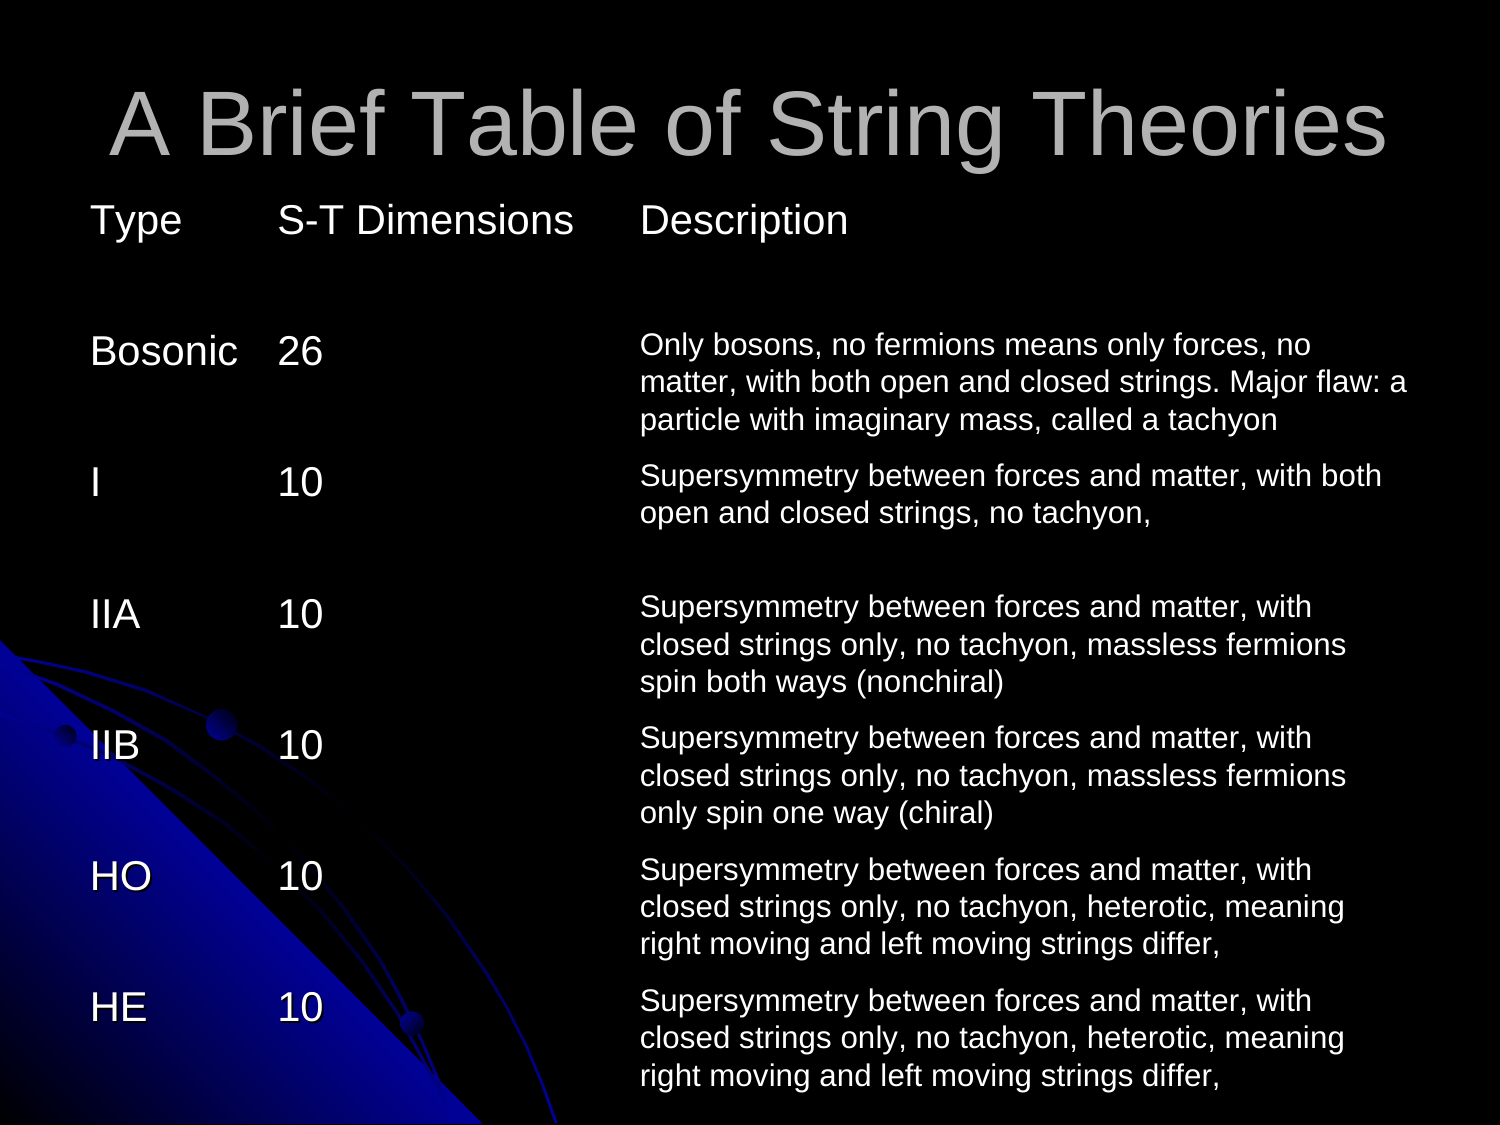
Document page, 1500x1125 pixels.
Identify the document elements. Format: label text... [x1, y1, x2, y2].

table_cell IIA [75, 579, 263, 710]
table_header S-T Dimensions [263, 185, 625, 316]
table_cell Supersymmetry between forces and matter, with closed strings only, no tachyon, heterotic, meaning right moving and left moving strings differ, [625, 841, 1425, 972]
table_cell 10 [263, 841, 625, 972]
table_cell Supersymmetry between forces and matter, with closed strings only, no tachyon, massless fermions spin both ways (nonchiral) [625, 579, 1425, 710]
table_cell Supersymmetry between forces and matter, with closed strings only, no tachyon, heterotic, meaning right moving and left moving strings differ, [625, 972, 1425, 1100]
table_cell I [75, 448, 263, 579]
table_cell 26 [263, 316, 625, 448]
table_cell Supersymmetry between forces and matter, with closed strings only, no tachyon, massless fermions only spin one way (chiral) [625, 710, 1425, 841]
table_cell 10 [263, 972, 625, 1100]
table_cell 10 [263, 710, 625, 841]
table_cell 10 [263, 579, 625, 710]
title A Brief Table of String Theories [75, 24, 1426, 213]
table_cell Only bosons, no fermions means only forces, no matter, with both open and closed strings. Major flaw: a particle with imaginary mass, called a tachyon [625, 316, 1425, 448]
table_cell Bosonic [75, 316, 263, 448]
table_cell Supersymmetry between forces and matter, with both open and closed strings, no tachyon, [625, 448, 1425, 579]
table_cell IIB [75, 710, 263, 841]
table_cell 10 [263, 448, 625, 579]
table_cell HO [75, 841, 263, 972]
table_header Description [625, 185, 1425, 316]
table_cell HE [75, 972, 263, 1100]
table_header Type [75, 185, 263, 316]
